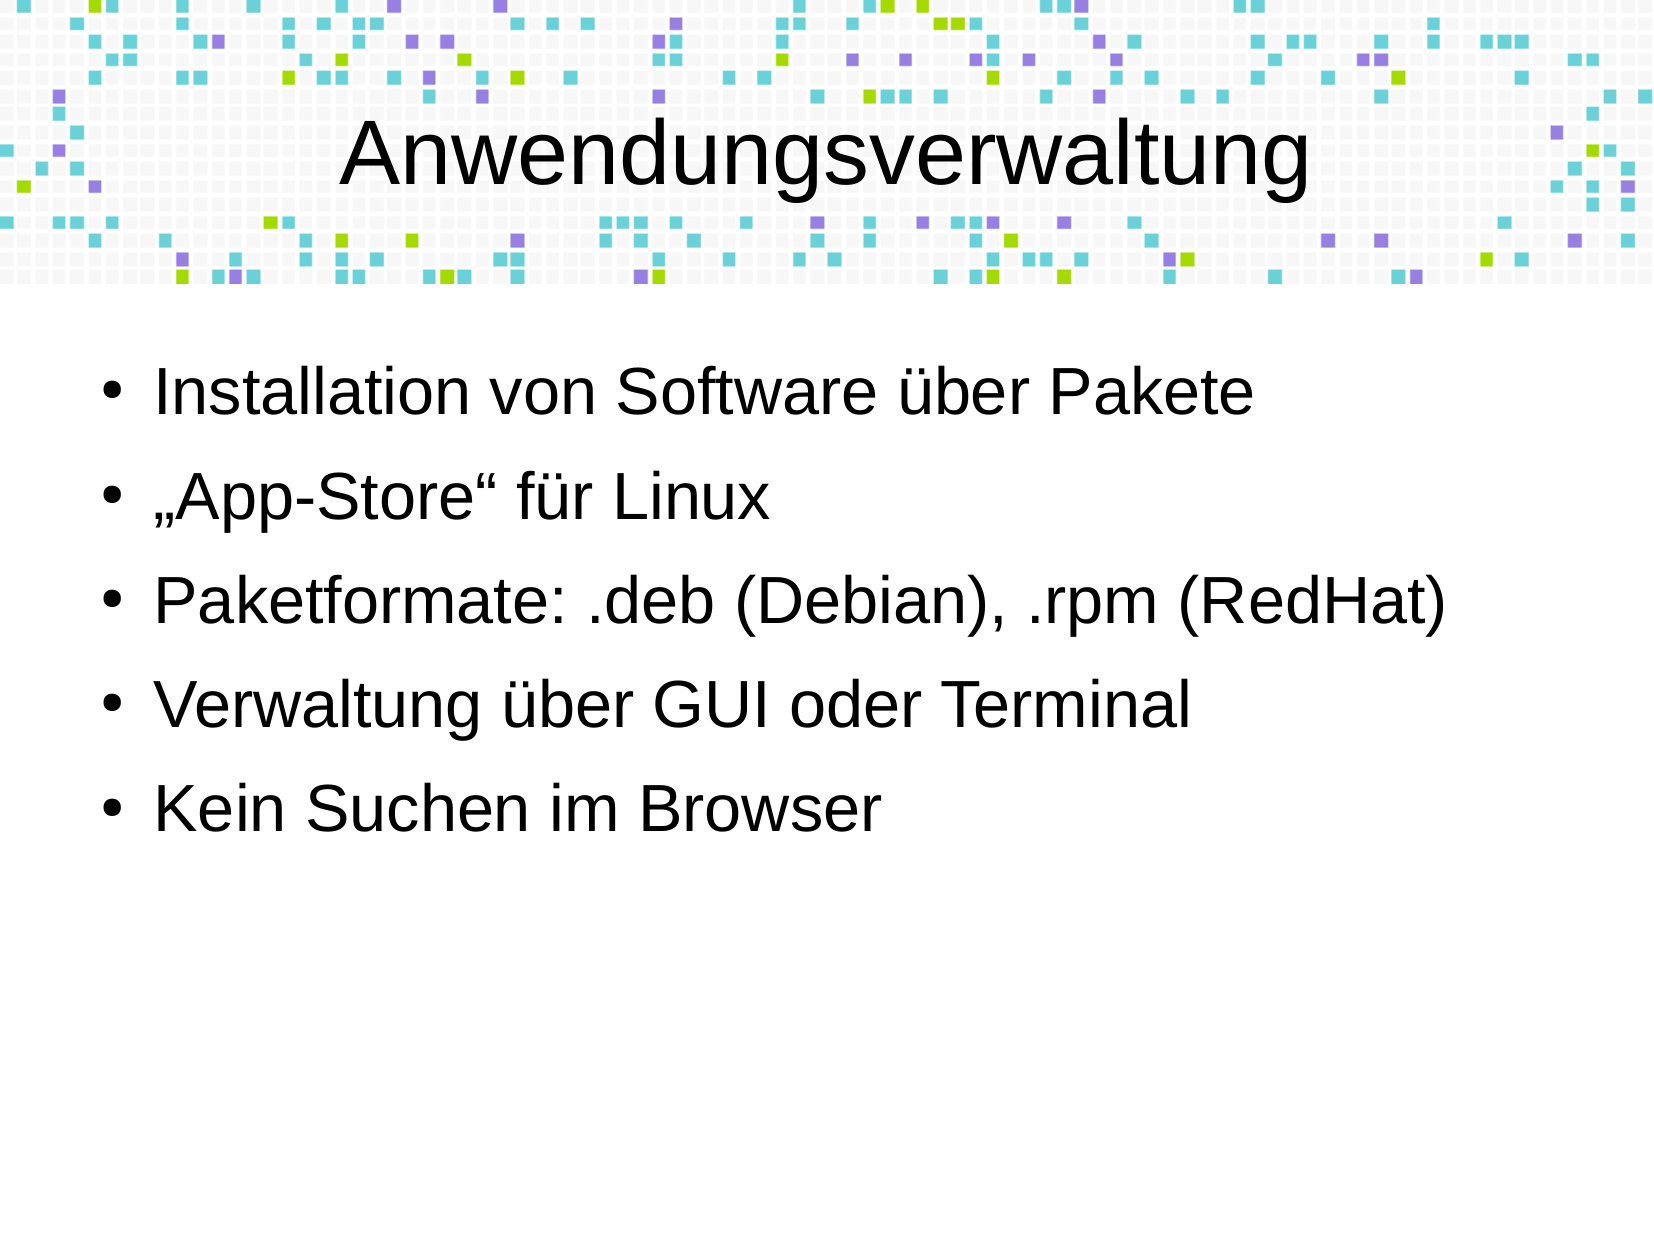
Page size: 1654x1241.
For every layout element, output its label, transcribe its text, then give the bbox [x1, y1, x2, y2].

picture [0, 0, 1654, 284]
title Anwendungsverwaltung [82, 49, 1571, 257]
list Installation von Software über Pakete „App-Store“ für Linux Paketformate: .deb (Debian), .rpm (RedHat) Verwaltung über GUI oder Terminal Kein Suchen im Browser [82, 354, 1571, 1010]
